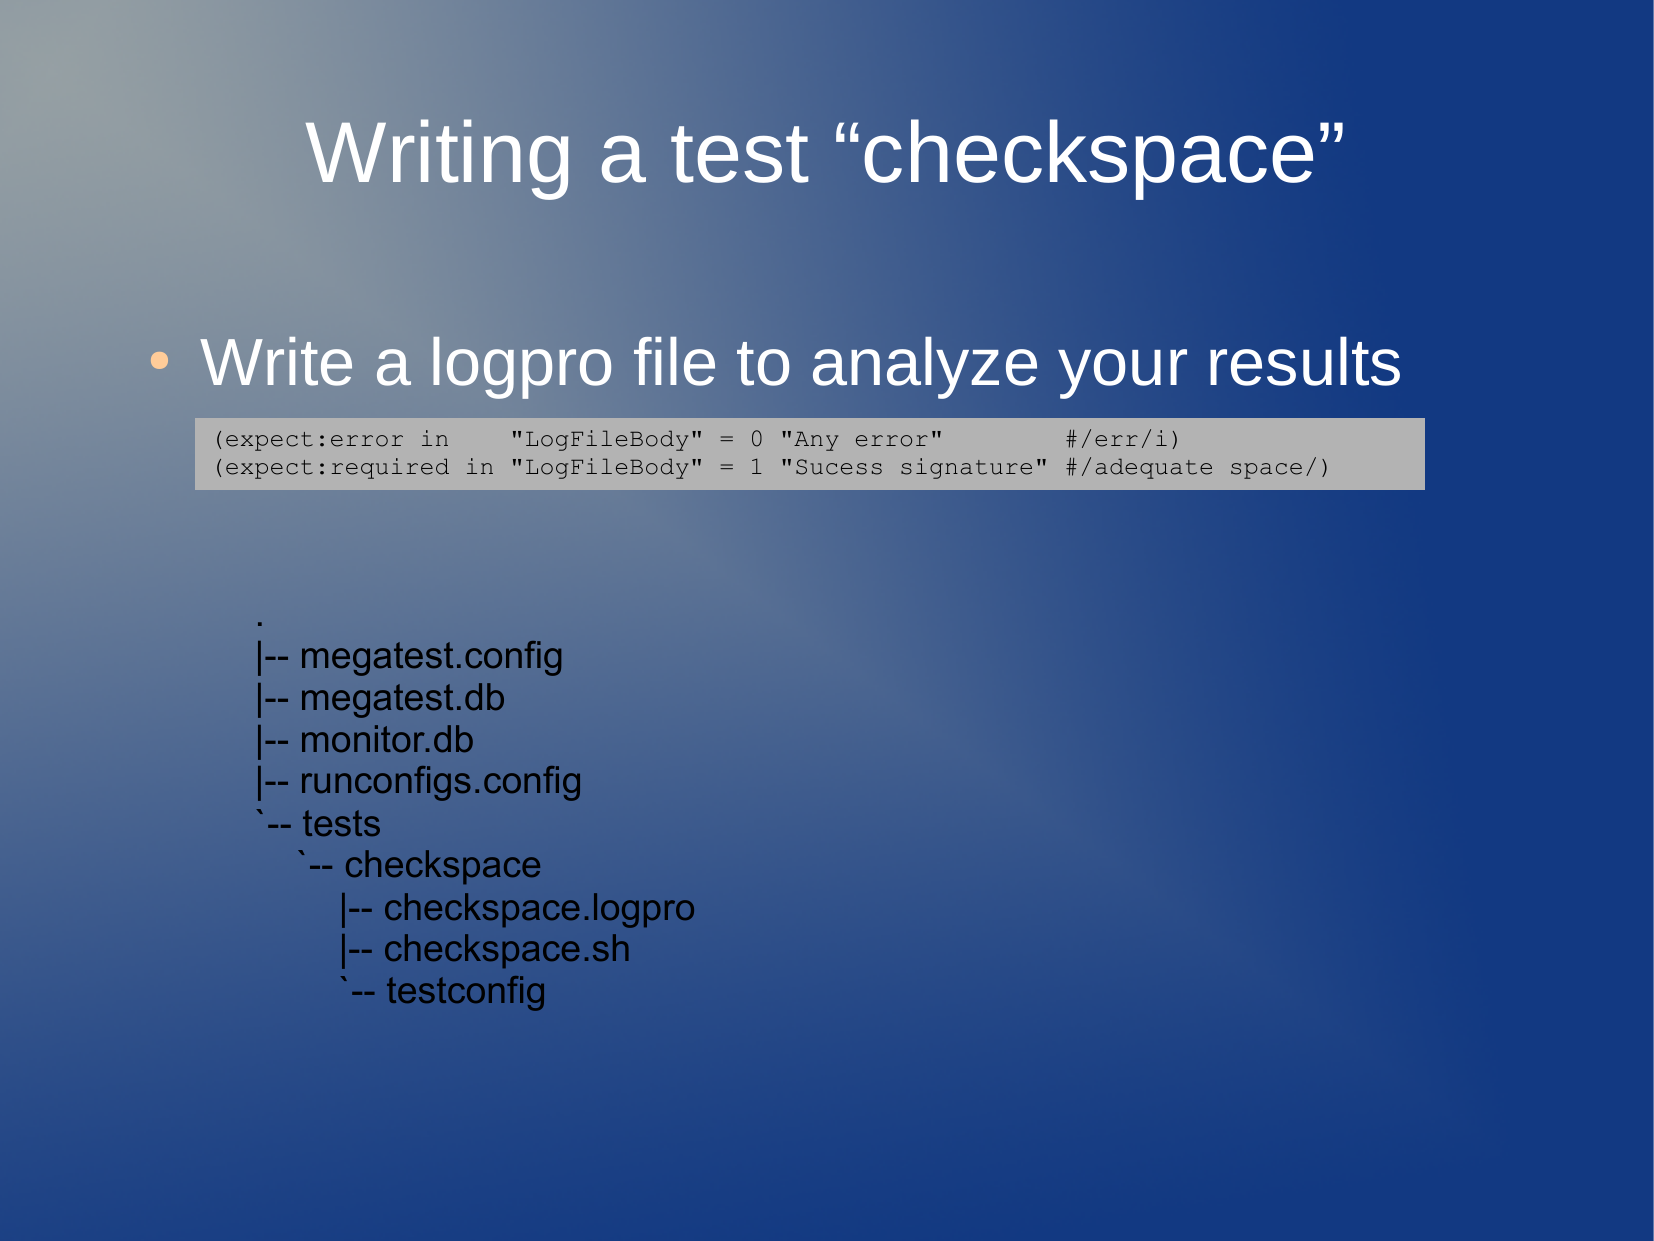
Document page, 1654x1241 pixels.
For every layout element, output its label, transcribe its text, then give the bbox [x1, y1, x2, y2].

list Write a logpro file to analyze your results [129, 324, 1489, 466]
picture [0, 0, 1654, 1241]
text_box . |-- megatest.config |-- megatest.db |-- monitor.db |-- runconfigs.config `-- tests `-- checkspace |-- checkspace.logpro |-- checkspace.sh `-- testconfig [239, 584, 711, 1021]
title Writing a test “checkspace” [82, 49, 1571, 257]
table_header (expect:error in "LogFileBody" = 0 "Any error" #/err/i) (expect:required in "LogFileBody" = 1 "Sucess signature" #/adequate space/) [195, 418, 1425, 490]
